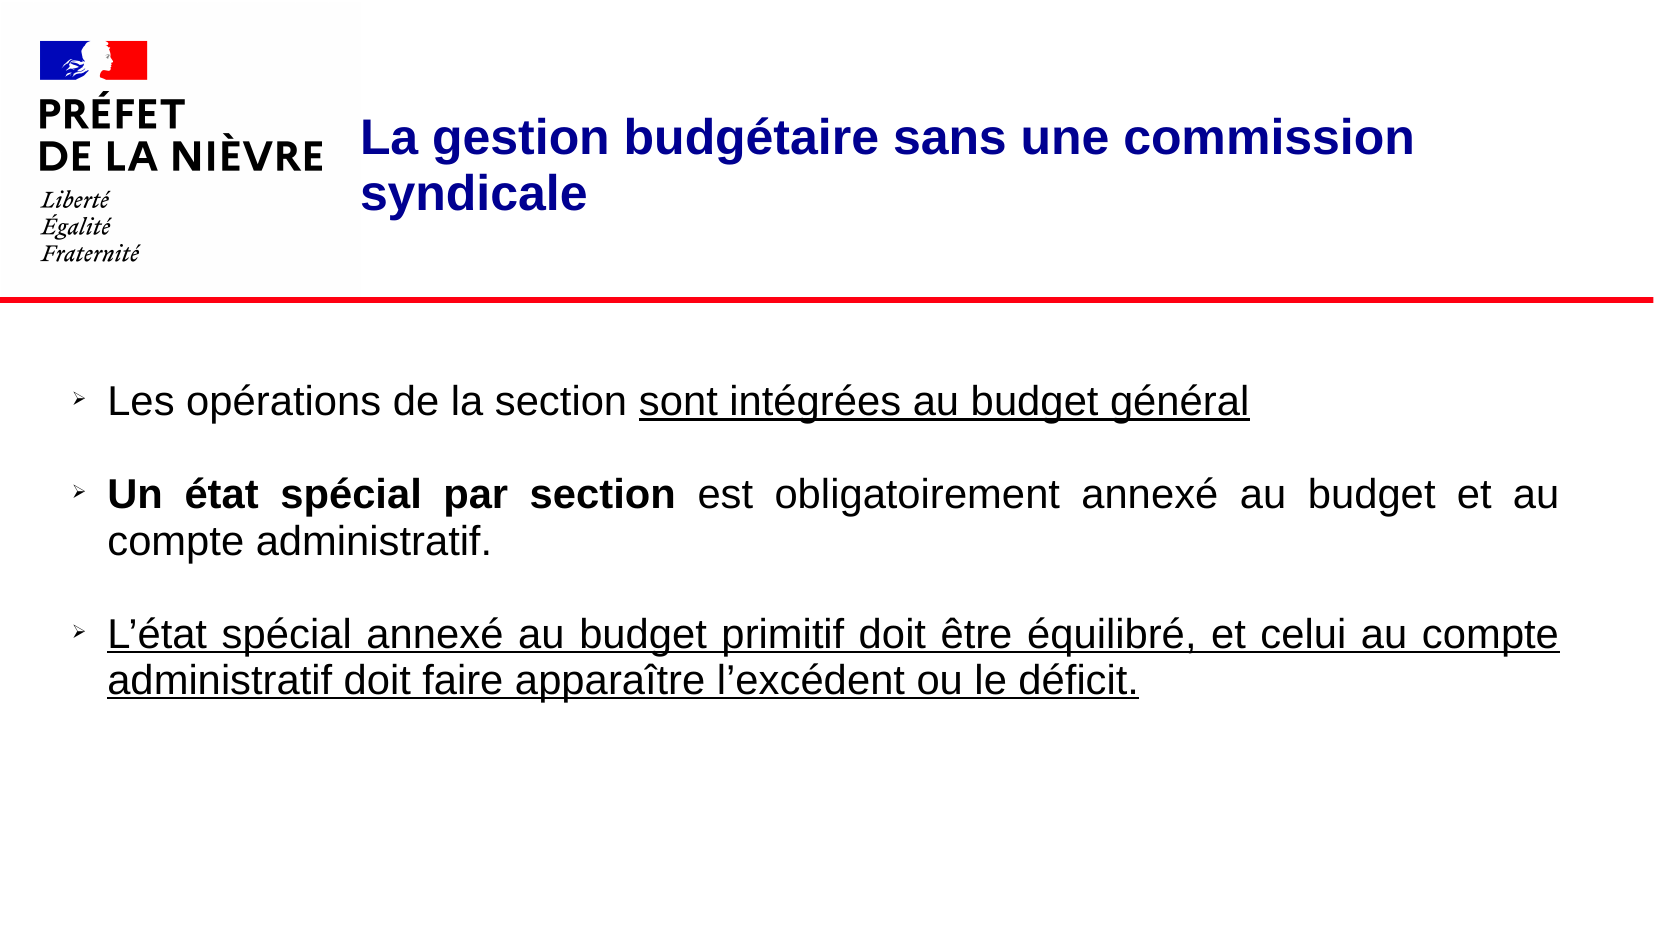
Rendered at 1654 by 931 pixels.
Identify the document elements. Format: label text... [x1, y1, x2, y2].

picture [1, 2, 361, 297]
subtitle La gestion budgétaire sans une commission syndicale [361, 75, 1561, 256]
text_box Les opérations de la section sont intégrées au budget général Un état spécial par section est obligatoirement annexé au budget et au compte administratif. L’état spécial annexé au budget primitif doit être équilibré, et celui au compte administratif doit faire apparaître l’excédent ou le déficit. [71, 341, 1561, 796]
